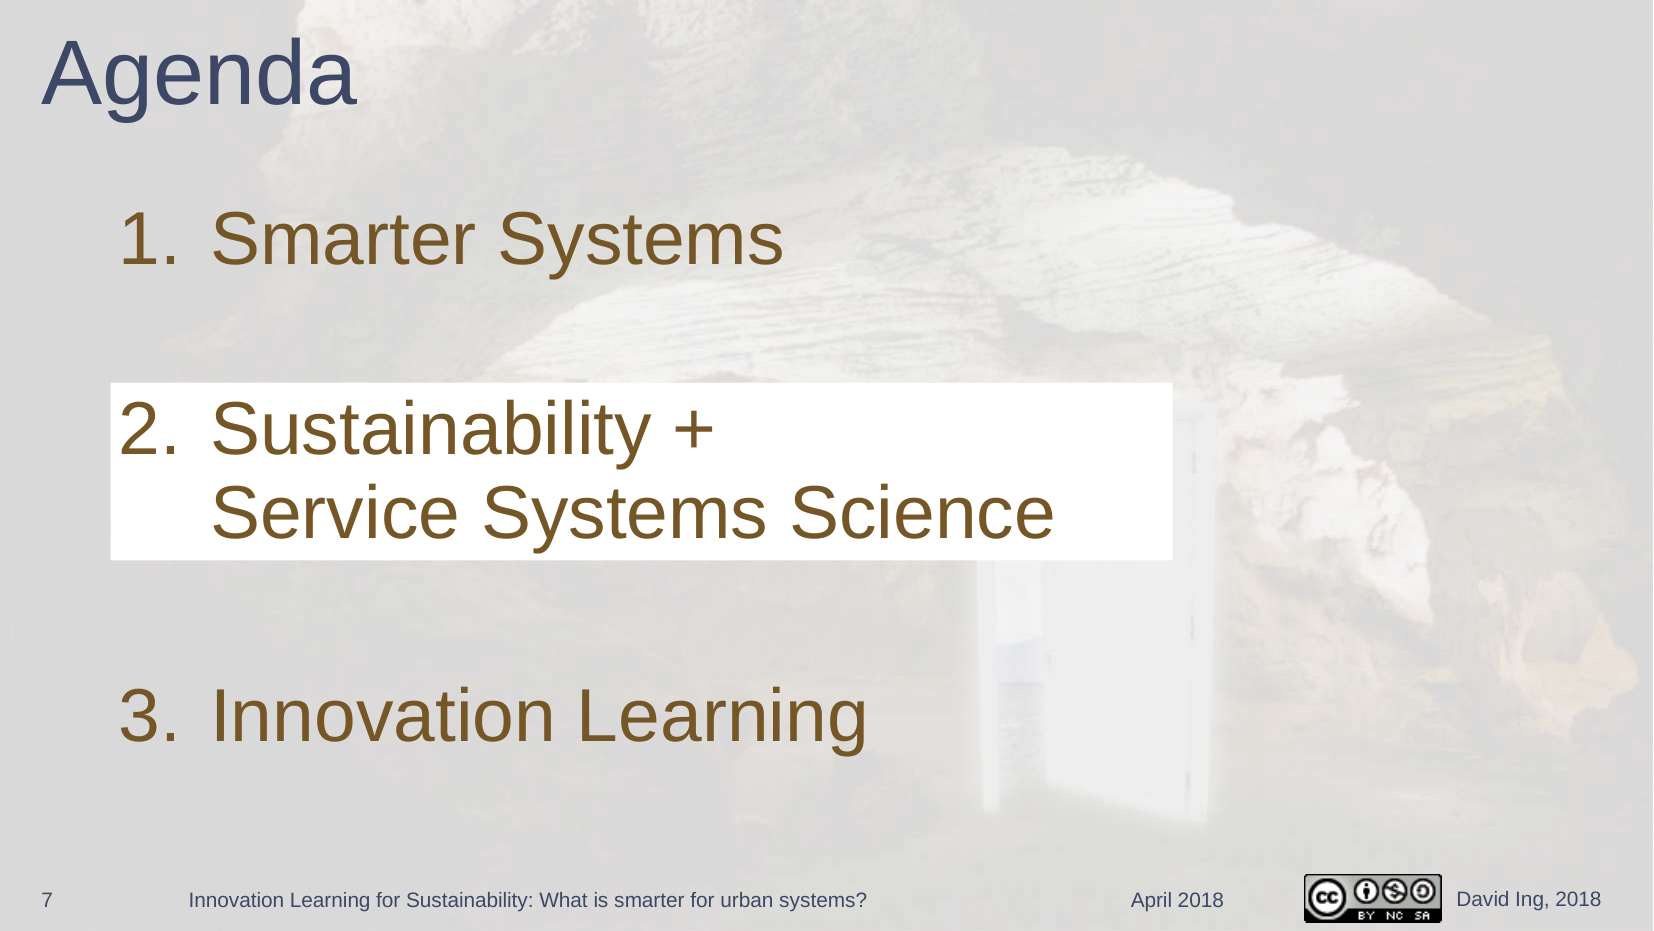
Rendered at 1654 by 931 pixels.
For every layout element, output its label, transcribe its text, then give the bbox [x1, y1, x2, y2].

table_cell 3. [68, 665, 195, 821]
picture [1304, 874, 1442, 923]
title Agenda [41, 30, 1613, 126]
table_cell Sustainability + Service Systems Science [195, 379, 1569, 665]
text_box Value-elevating co-creation Providers and customer mutually experience, and then improve [0, 0, 1653, 931]
table_header 1. [68, 189, 195, 379]
table_cell 2. [68, 379, 195, 665]
table_header Smarter Systems [195, 189, 1569, 379]
table_cell Innovation Learning [195, 665, 1569, 821]
